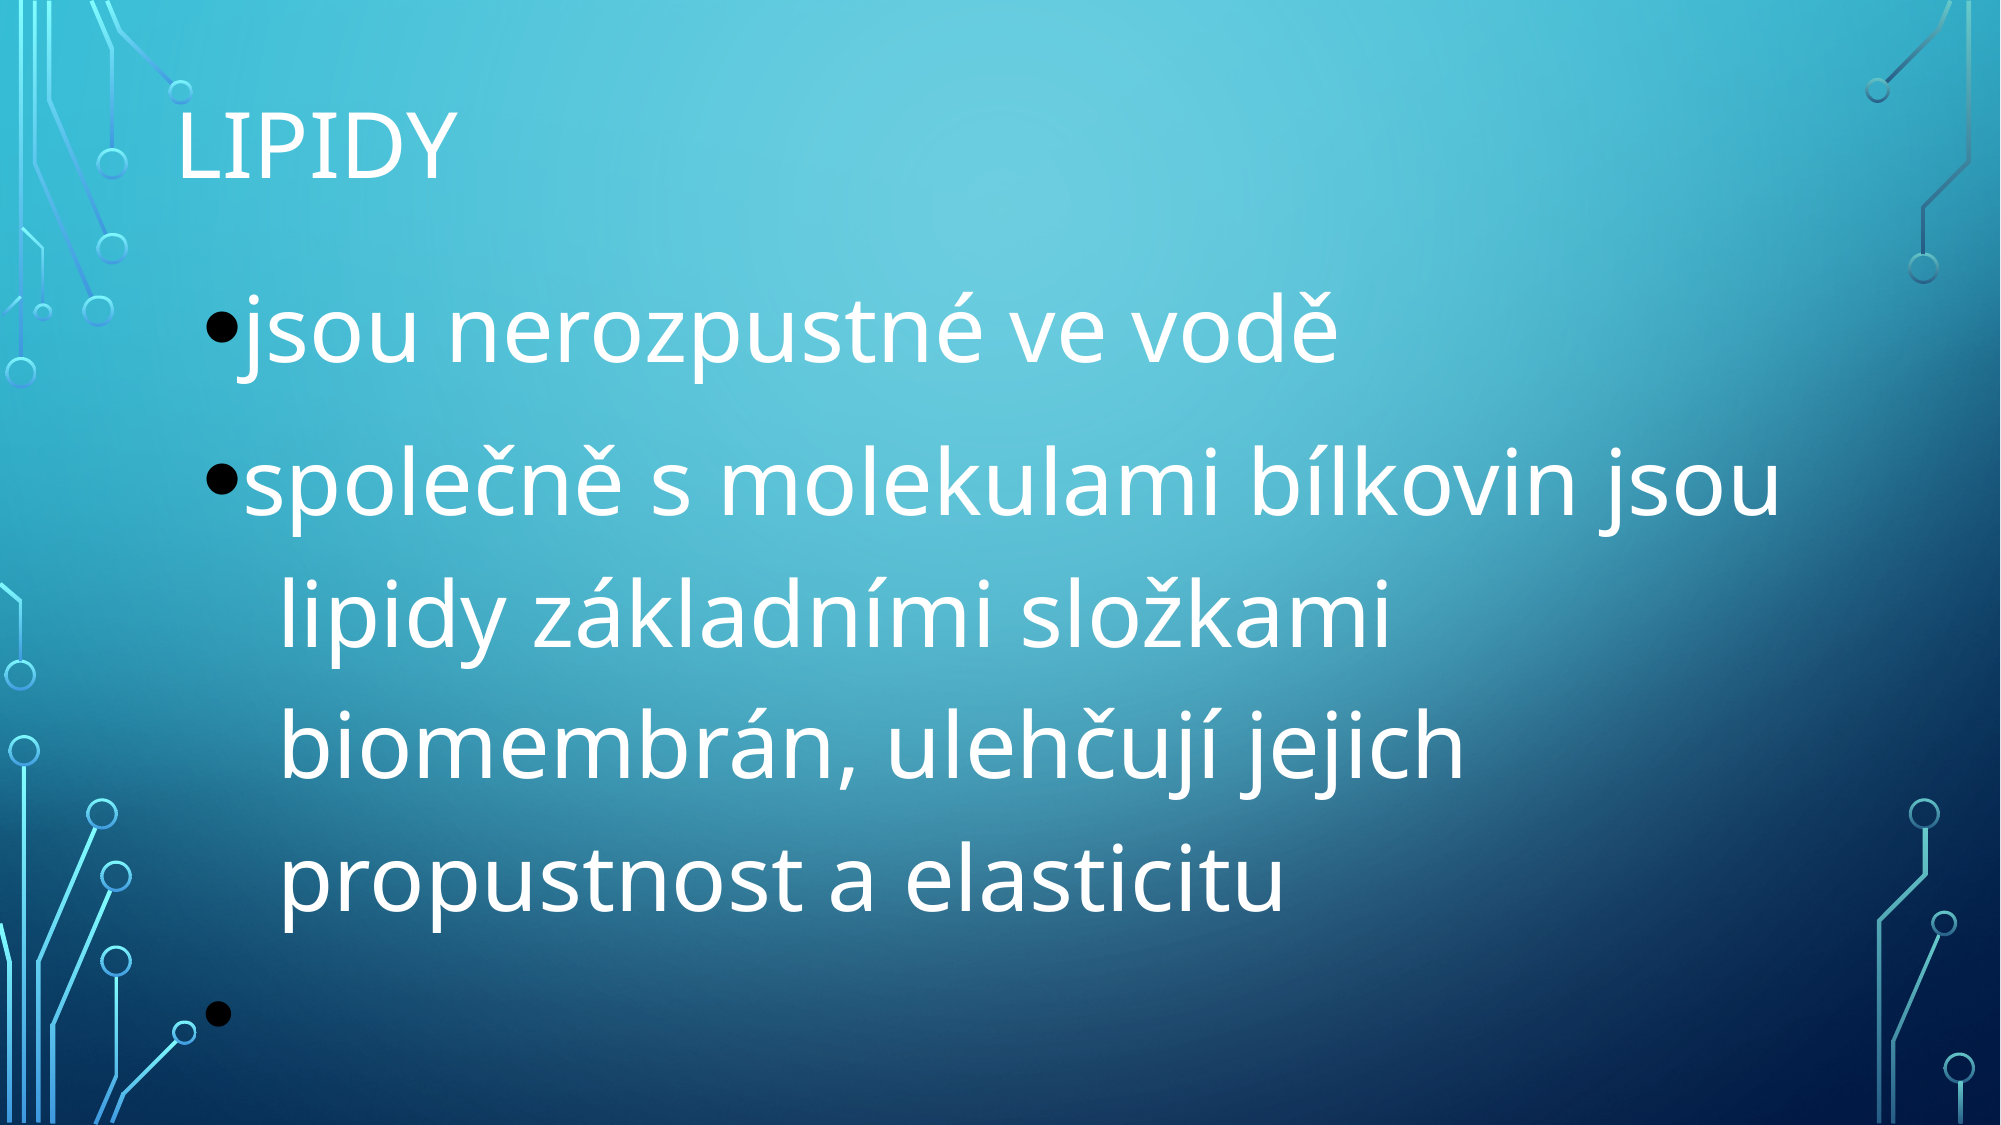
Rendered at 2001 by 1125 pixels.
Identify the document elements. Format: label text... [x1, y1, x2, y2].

list ­jsou nerozpustné ve vodě společně s molekulami bílkovin jsou lipidy základními složkami biomembrán, ulehčují jejich propustnost a elasticitu [187, 240, 1982, 1048]
title lipidy [159, 27, 1785, 271]
